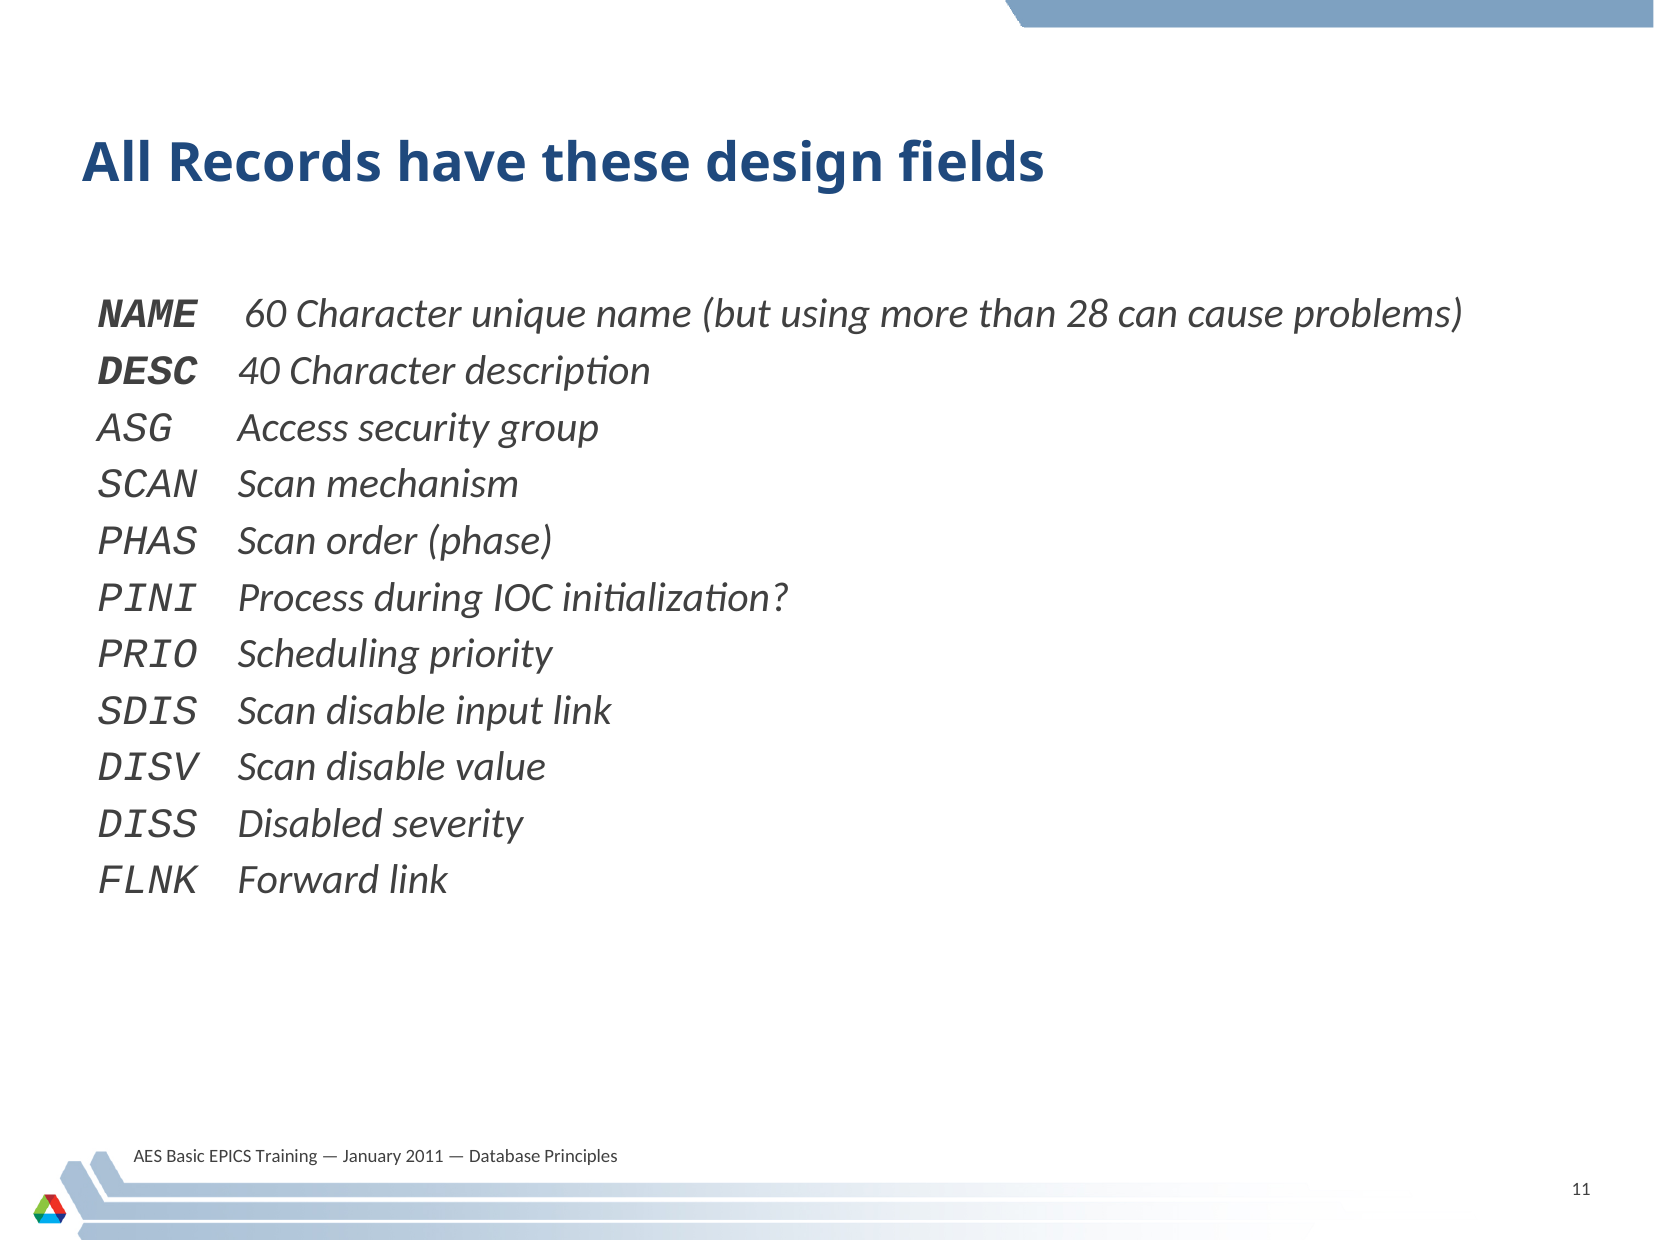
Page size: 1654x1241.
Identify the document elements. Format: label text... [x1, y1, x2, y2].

list NAME 60 Character unique name (but using more than 28 can cause problems) DESC 40 Character description ASG Access security group SCAN Scan mechanism PHAS Scan order (phase) PINI Process during IOC initialization? PRIO Scheduling priority SDIS Scan disable input link DISV Scan disable value DISS Disabled severity FLNK Forward link [82, 289, 1571, 1123]
title All Records have these design fields [82, 128, 1571, 192]
picture [0, 0, 1654, 29]
picture [0, 1143, 1654, 1240]
